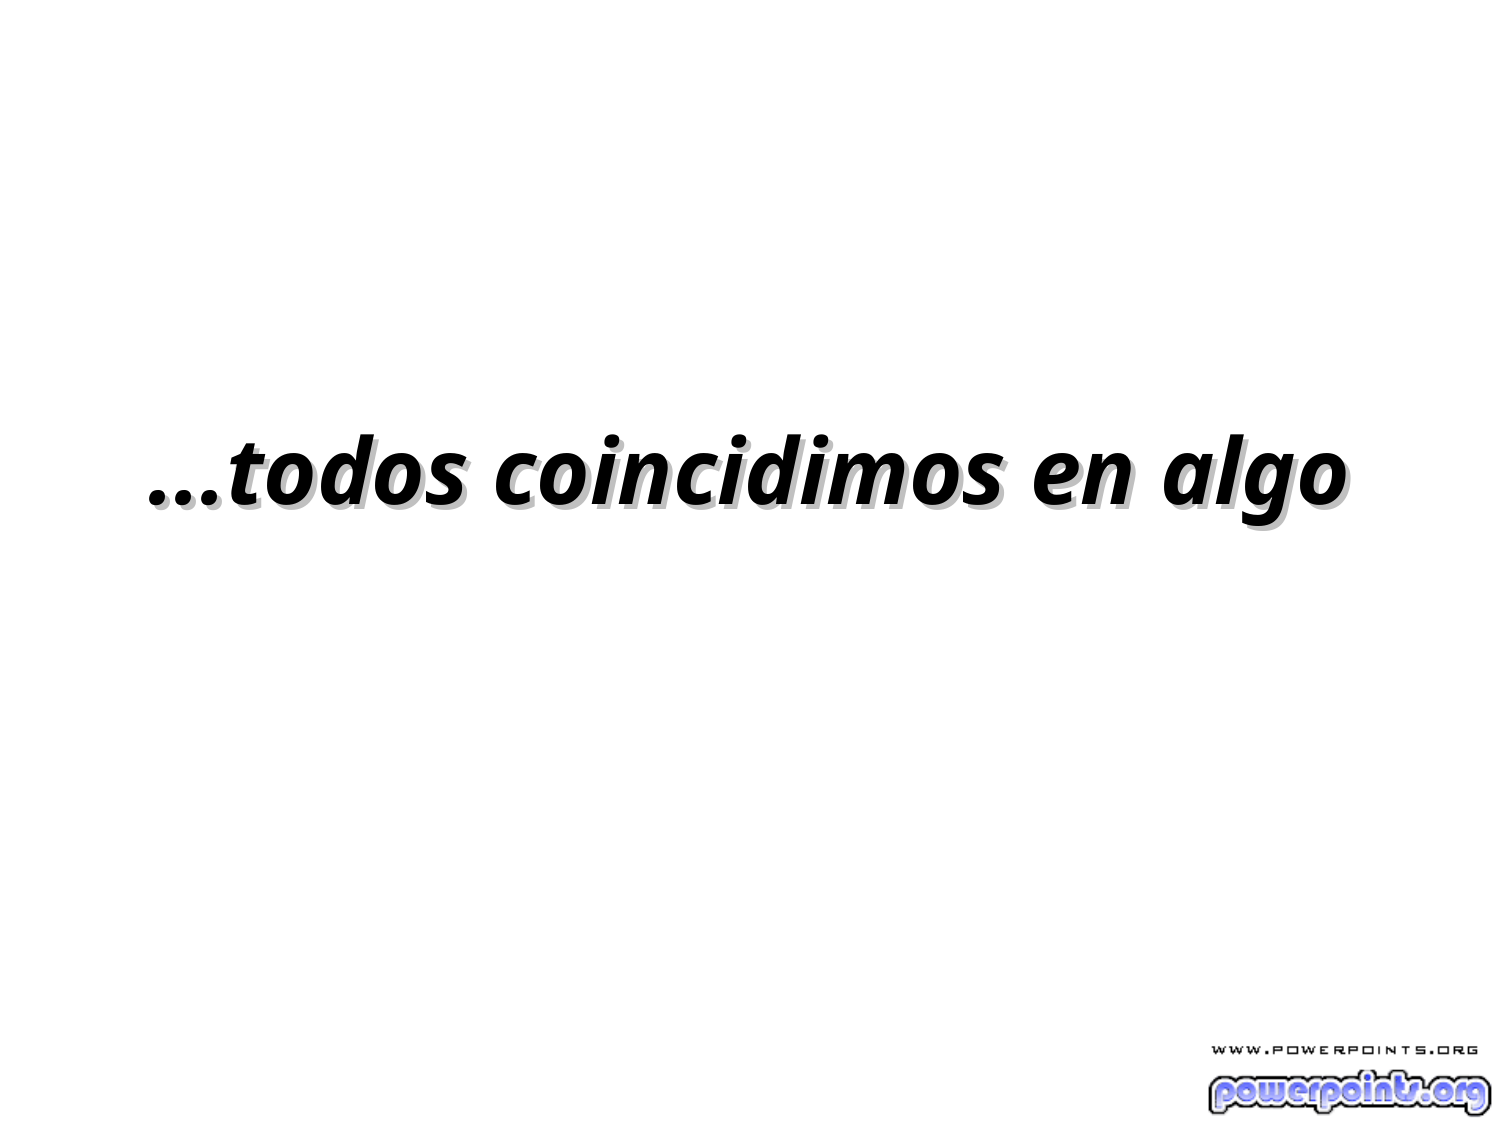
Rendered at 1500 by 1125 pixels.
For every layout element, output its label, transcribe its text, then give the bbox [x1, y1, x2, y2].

picture [1198, 1034, 1500, 1125]
title ...todos coincidimos en algo [112, 374, 1388, 563]
